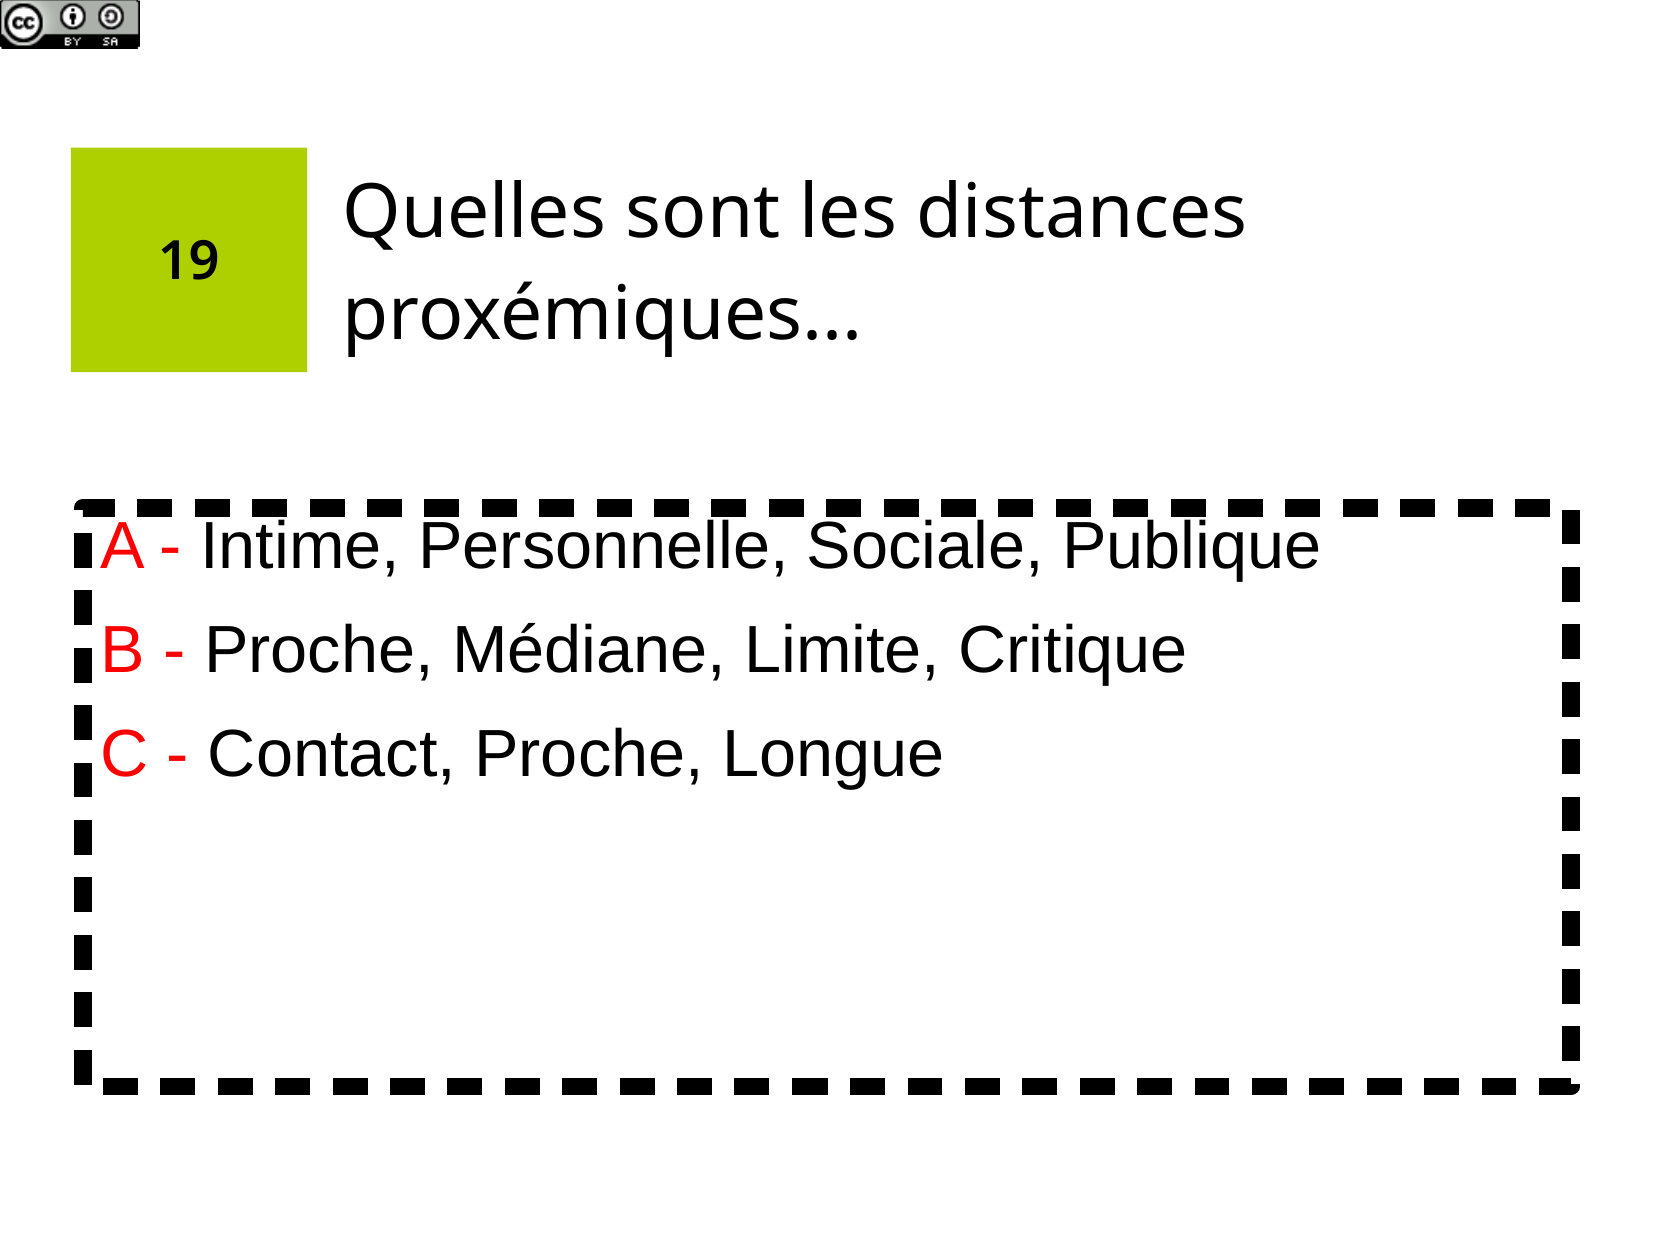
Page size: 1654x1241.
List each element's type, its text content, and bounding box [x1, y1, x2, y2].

title Quelles sont les distances proxémiques... [342, 59, 1571, 461]
picture [0, 0, 140, 49]
list Intime, Personnelle, Sociale, Publique Proche, Médiane, Limite, Critique Contact, Proche, Longue [82, 507, 1571, 1087]
